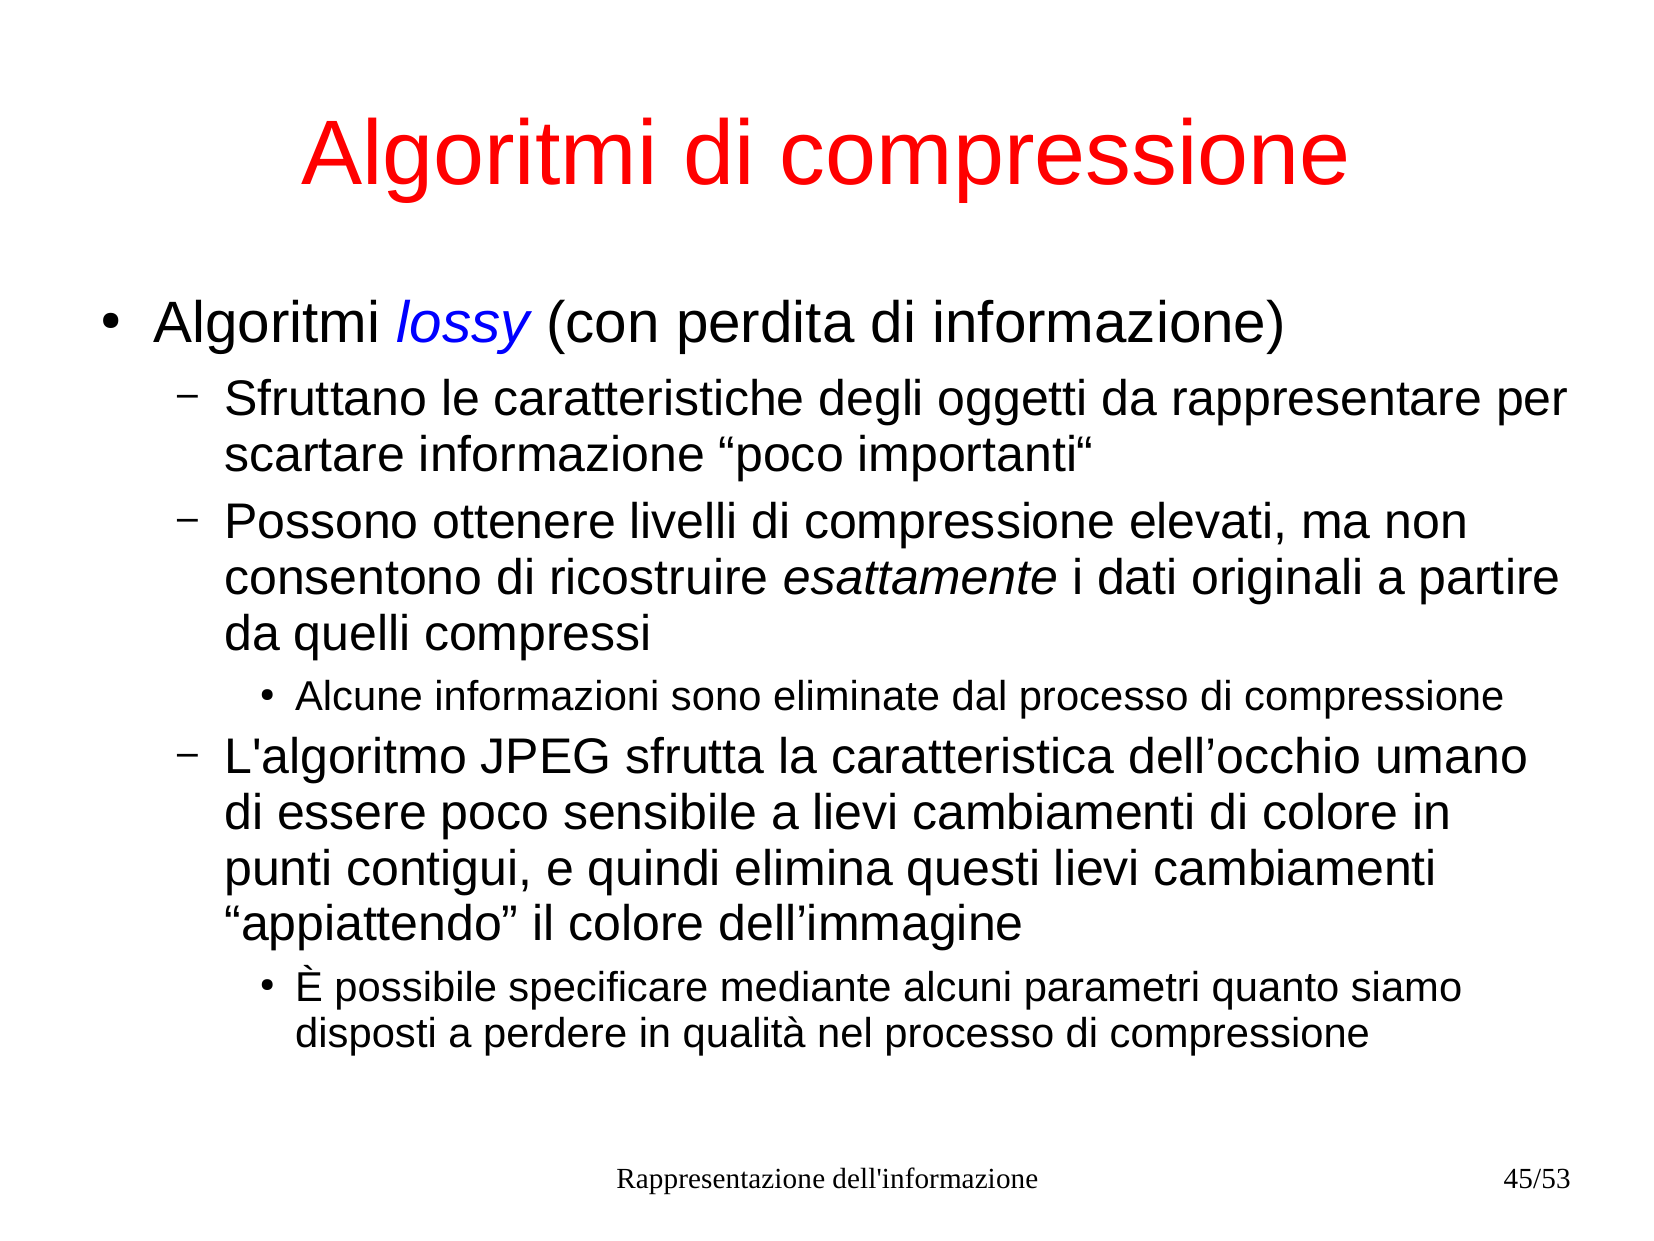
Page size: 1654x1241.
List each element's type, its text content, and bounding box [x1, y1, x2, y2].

title Algoritmi di compressione [82, 49, 1571, 257]
list Algoritmi lossy (con perdita di informazione) Sfruttano le caratteristiche degli oggetti da rappresentare per scartare informazione “poco importanti“ Possono ottenere livelli di compressione elevati, ma non consentono di ricostruire esattamente i dati originali a partire da quelli compressi Alcune informazioni sono eliminate dal processo di compressione L'algoritmo JPEG sfrutta la caratteristica dell’occhio umano di essere poco sensibile a lievi cambiamenti di colore in punti contigui, e quindi elimina questi lievi cambiamenti “appiattendo” il colore dell’immagine È possibile specificare mediante alcuni parametri quanto siamo disposti a perdere in qualità nel processo di compressione [82, 290, 1571, 1126]
